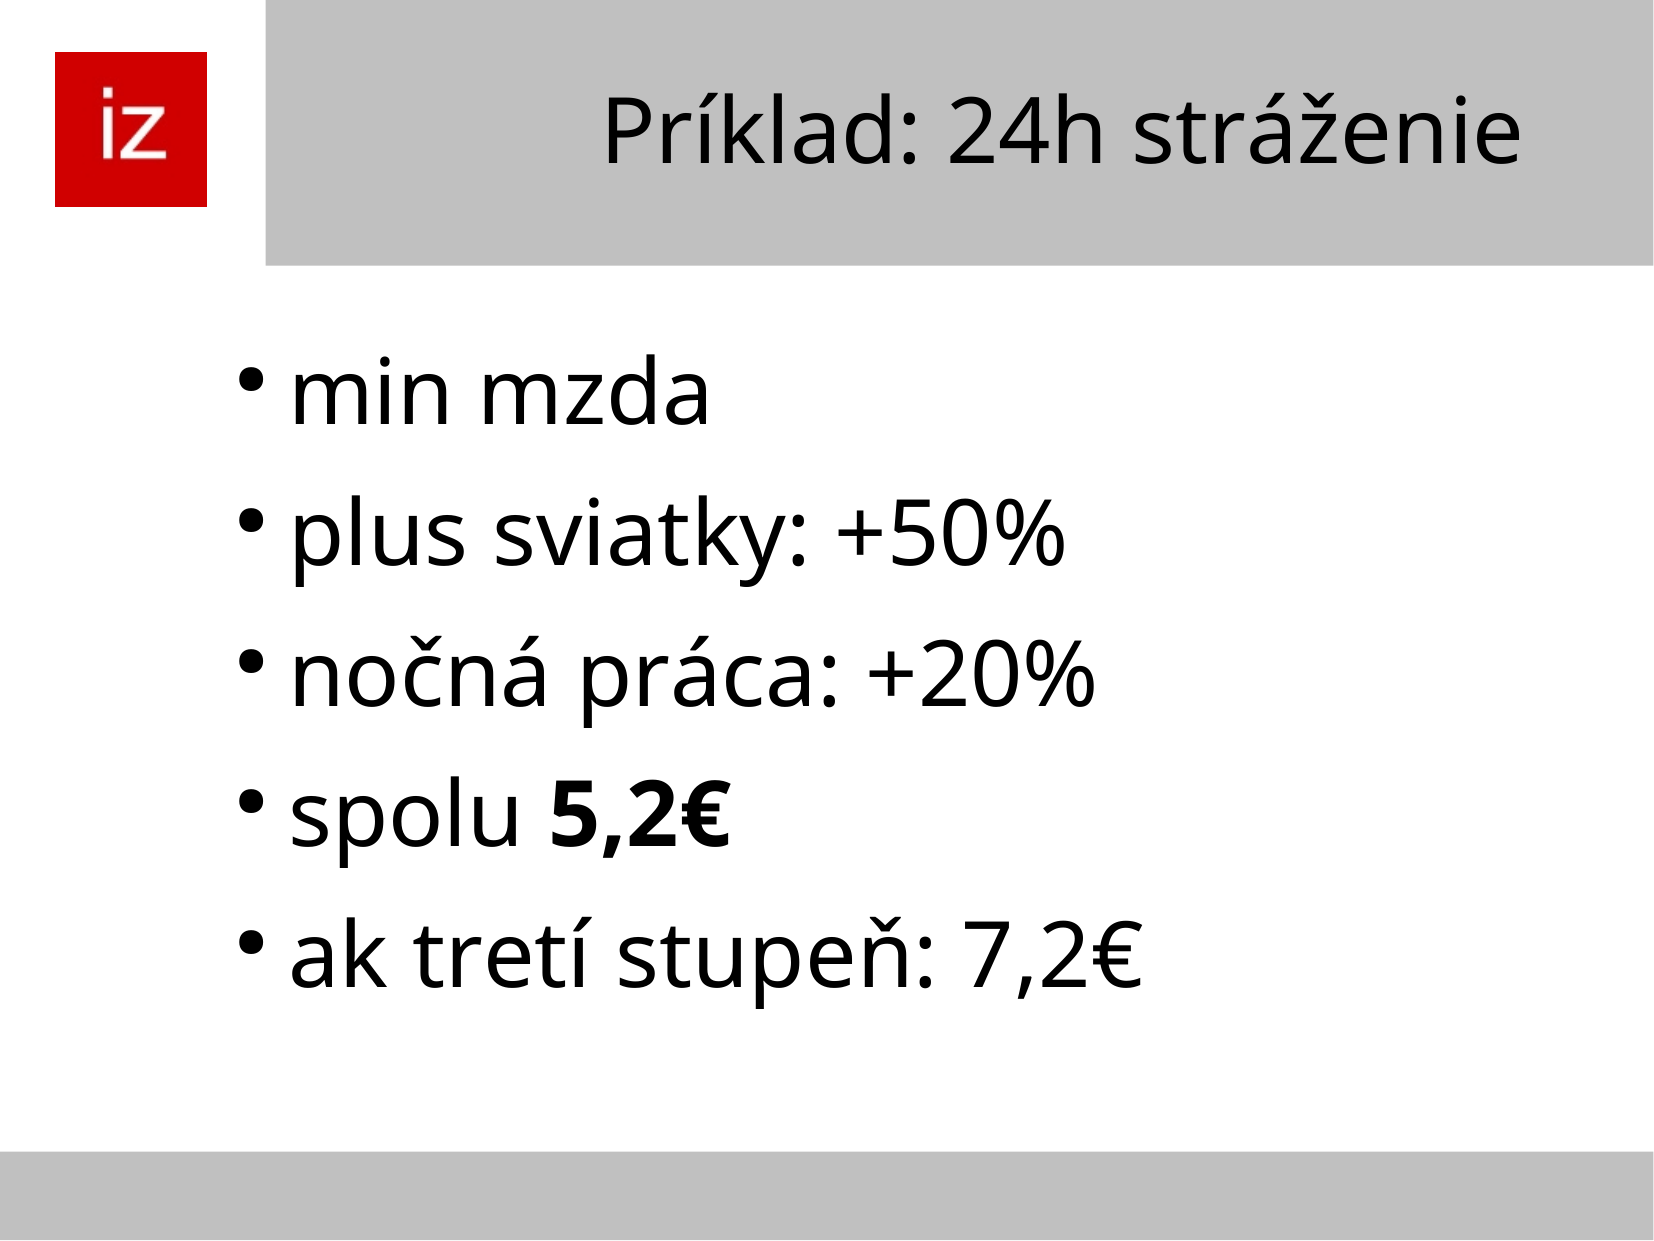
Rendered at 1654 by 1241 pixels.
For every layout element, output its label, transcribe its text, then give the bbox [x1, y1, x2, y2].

title Príklad: 24h stráženie [561, 29, 1565, 237]
picture [55, 52, 207, 207]
list min mzda plus sviatky: +50% nočná práca: +20% spolu 5,2€ ak tretí stupeň: 7,2€ [121, 344, 1533, 1126]
